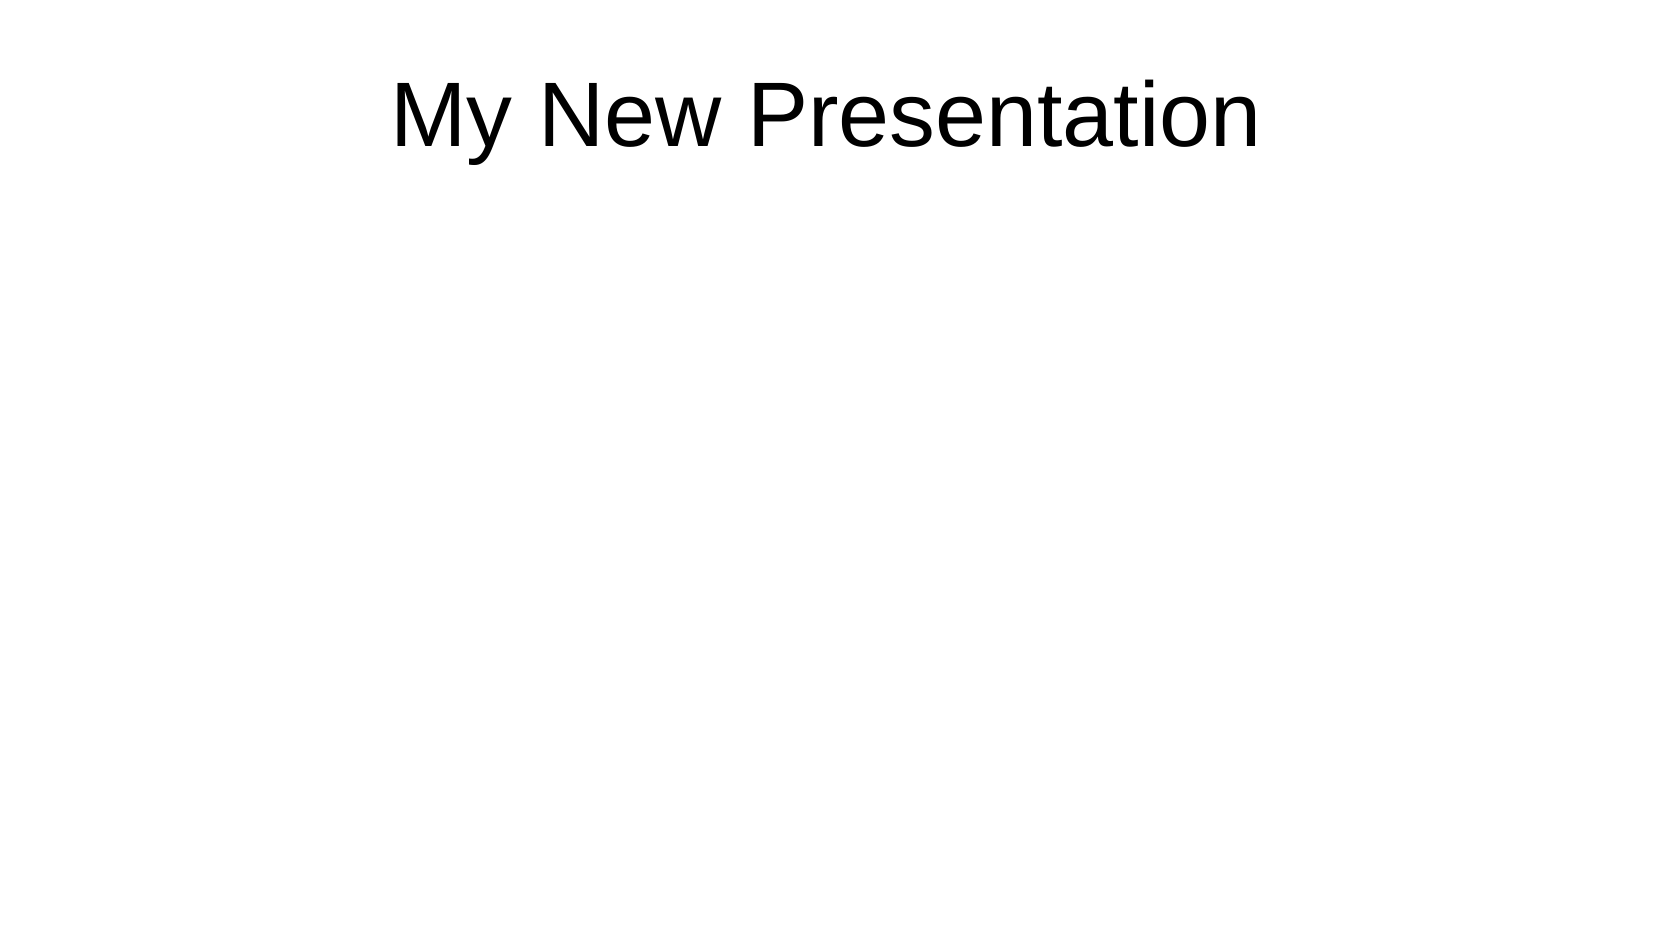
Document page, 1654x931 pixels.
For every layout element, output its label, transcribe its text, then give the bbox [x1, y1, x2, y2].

title My New Presentation [82, 37, 1571, 193]
